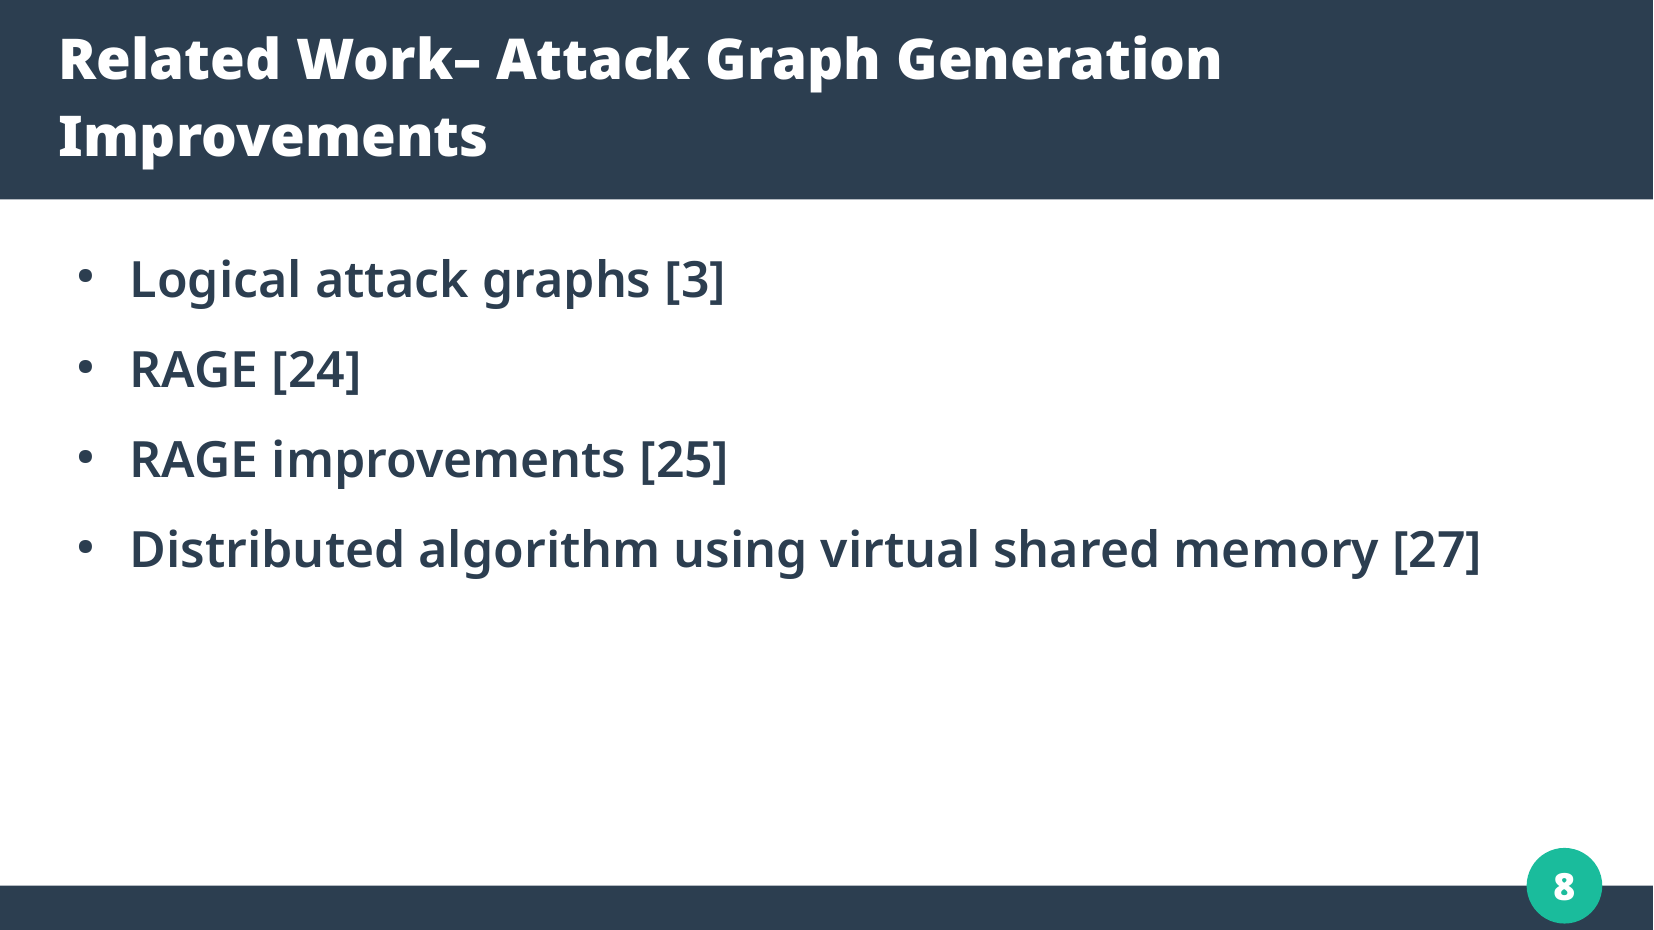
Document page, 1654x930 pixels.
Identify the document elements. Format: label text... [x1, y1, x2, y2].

list Logical attack graphs [3] RAGE [24] RAGE improvements [25] Distributed algorithm using virtual shared memory [27] [58, 243, 1594, 864]
title Related Work– Attack Graph Generation Improvements [58, 36, 1651, 155]
